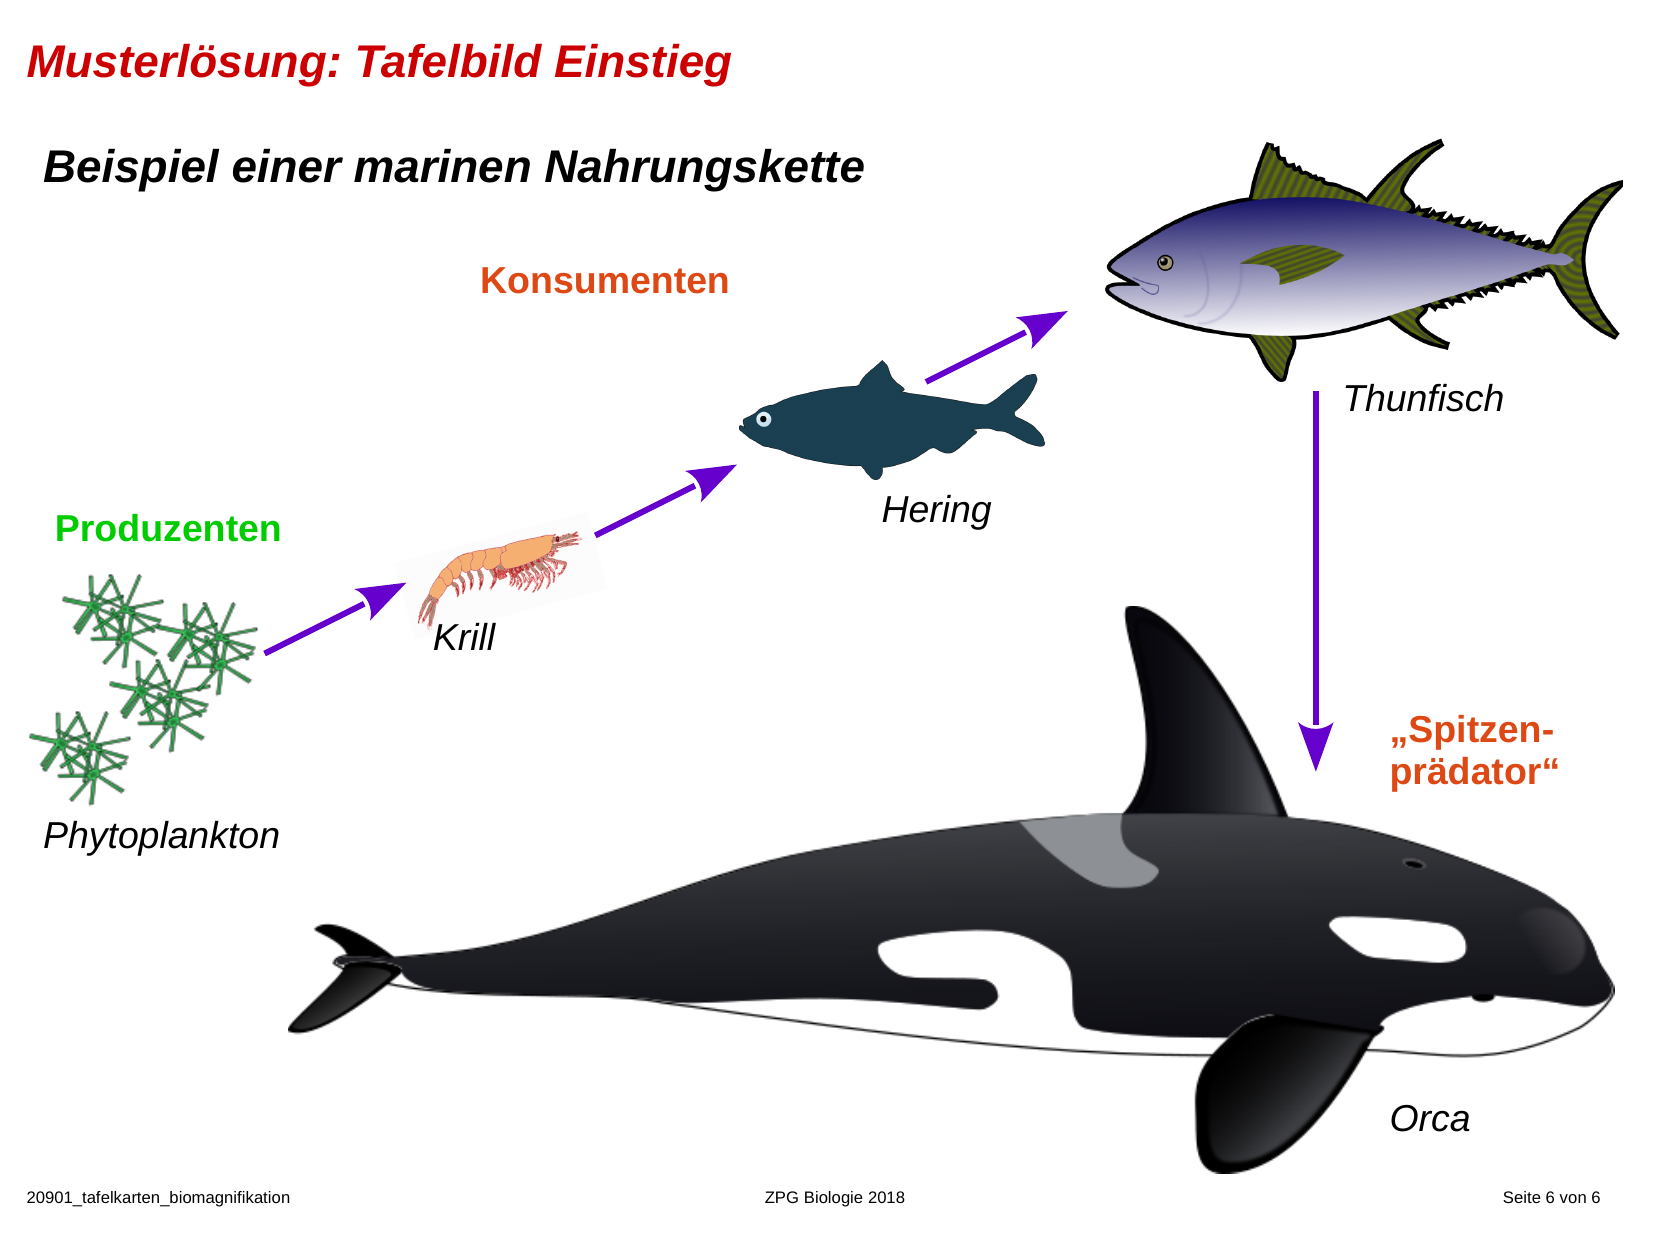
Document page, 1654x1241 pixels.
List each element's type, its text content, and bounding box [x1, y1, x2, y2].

text_box Phytoplankton [28, 807, 336, 864]
text_box Beispiel einer marinen Nahrungskette [28, 133, 1056, 217]
picture [288, 511, 1615, 1174]
text_box Krill [418, 608, 726, 666]
text_box Thunfisch [1327, 370, 1635, 427]
text_box Orca [1374, 1090, 1529, 1148]
text_box Produzenten [40, 500, 301, 571]
picture [288, 606, 351, 638]
picture [1105, 138, 1623, 382]
text_box 20901_tafelkarten_biomagnifikation ZPG Biologie 2018 Seite 6 von 6 [11, 1181, 1630, 1215]
text_box Hering [866, 480, 1175, 538]
picture [739, 360, 1045, 480]
picture [28, 570, 261, 807]
text_box Musterlösung: Tafelbild Einstieg [11, 28, 910, 95]
text_box Konsumenten [465, 251, 749, 323]
